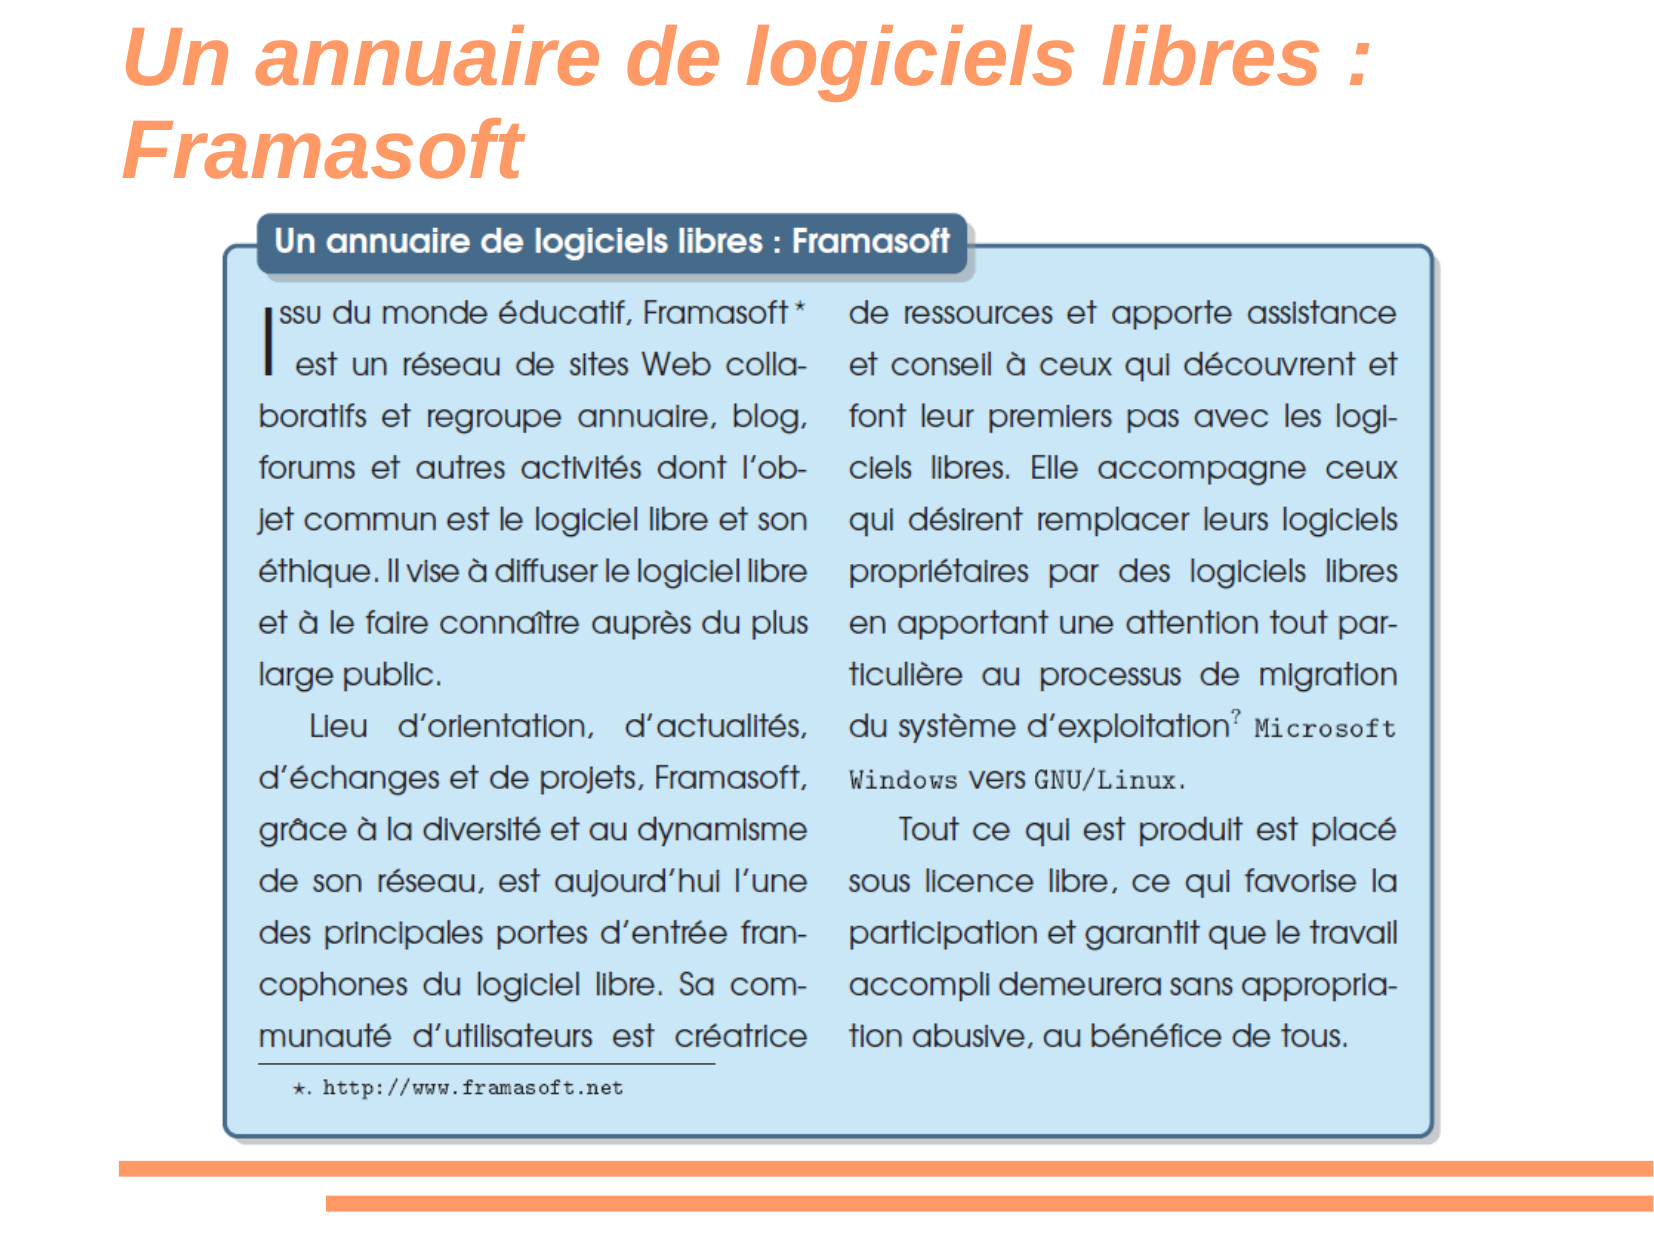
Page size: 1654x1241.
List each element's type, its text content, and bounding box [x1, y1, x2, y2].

title Un annuaire de logiciels libres : Framasoft [121, 10, 1534, 290]
picture [214, 197, 1447, 1152]
